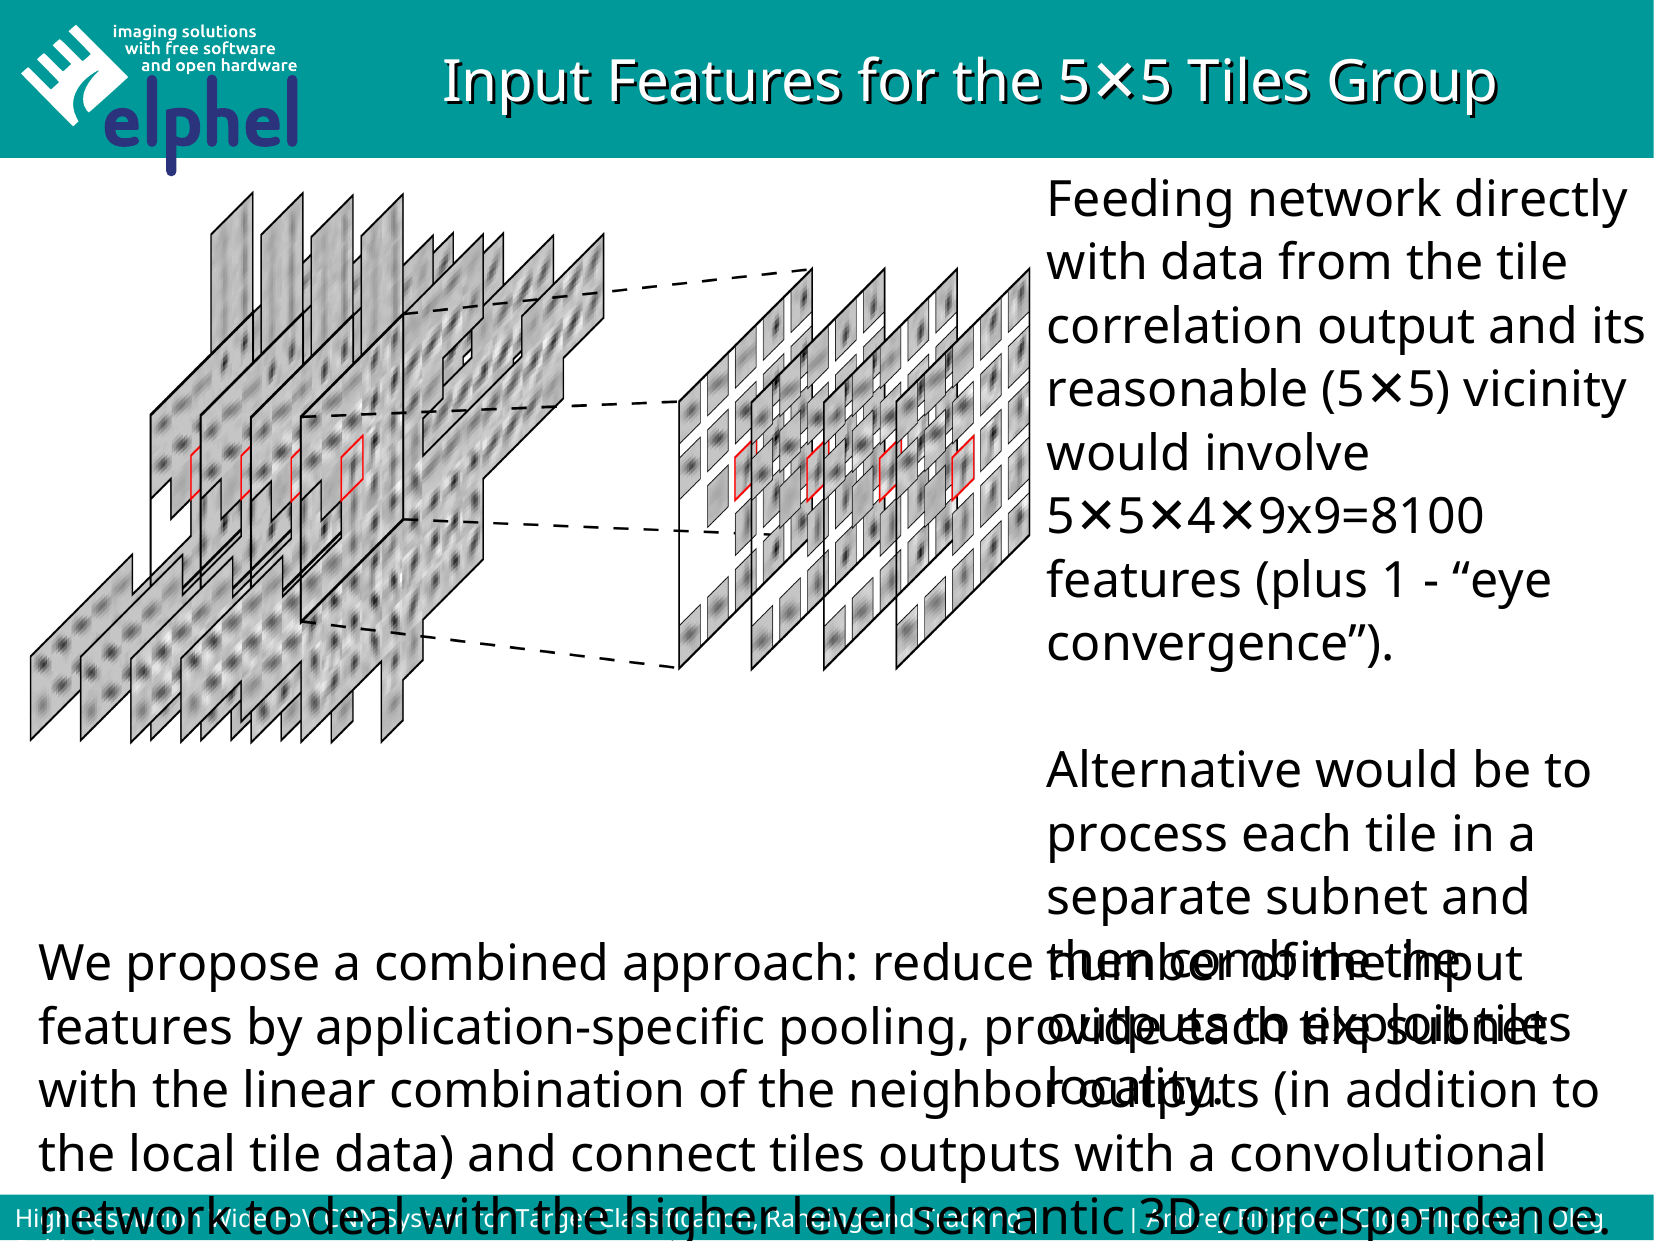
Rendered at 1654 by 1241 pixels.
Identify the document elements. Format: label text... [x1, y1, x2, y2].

title Input Features for the 5✕5 Tiles Group [314, 0, 1643, 158]
text_box We propose a combined approach: reduce number of the input features by application-specific pooling, provide each tile subnet with the linear combination of the neighbor outputs (in addition to the local tile data) and connect tiles outputs with a convolutional network to deal with the higher level semantic 3D correspondence. [23, 922, 1634, 1196]
text_box Feeding network directly with data from the tile correlation output and its reasonable (5✕5) vicinity would involve 5✕5✕4✕9x9=8100 features (plus 1 - “eye convergence”). Alternative would be to process each tile in a separate subnet and then combine the outputs to exploit tiles locality. [1032, 157, 1654, 886]
picture [24, 181, 1032, 752]
